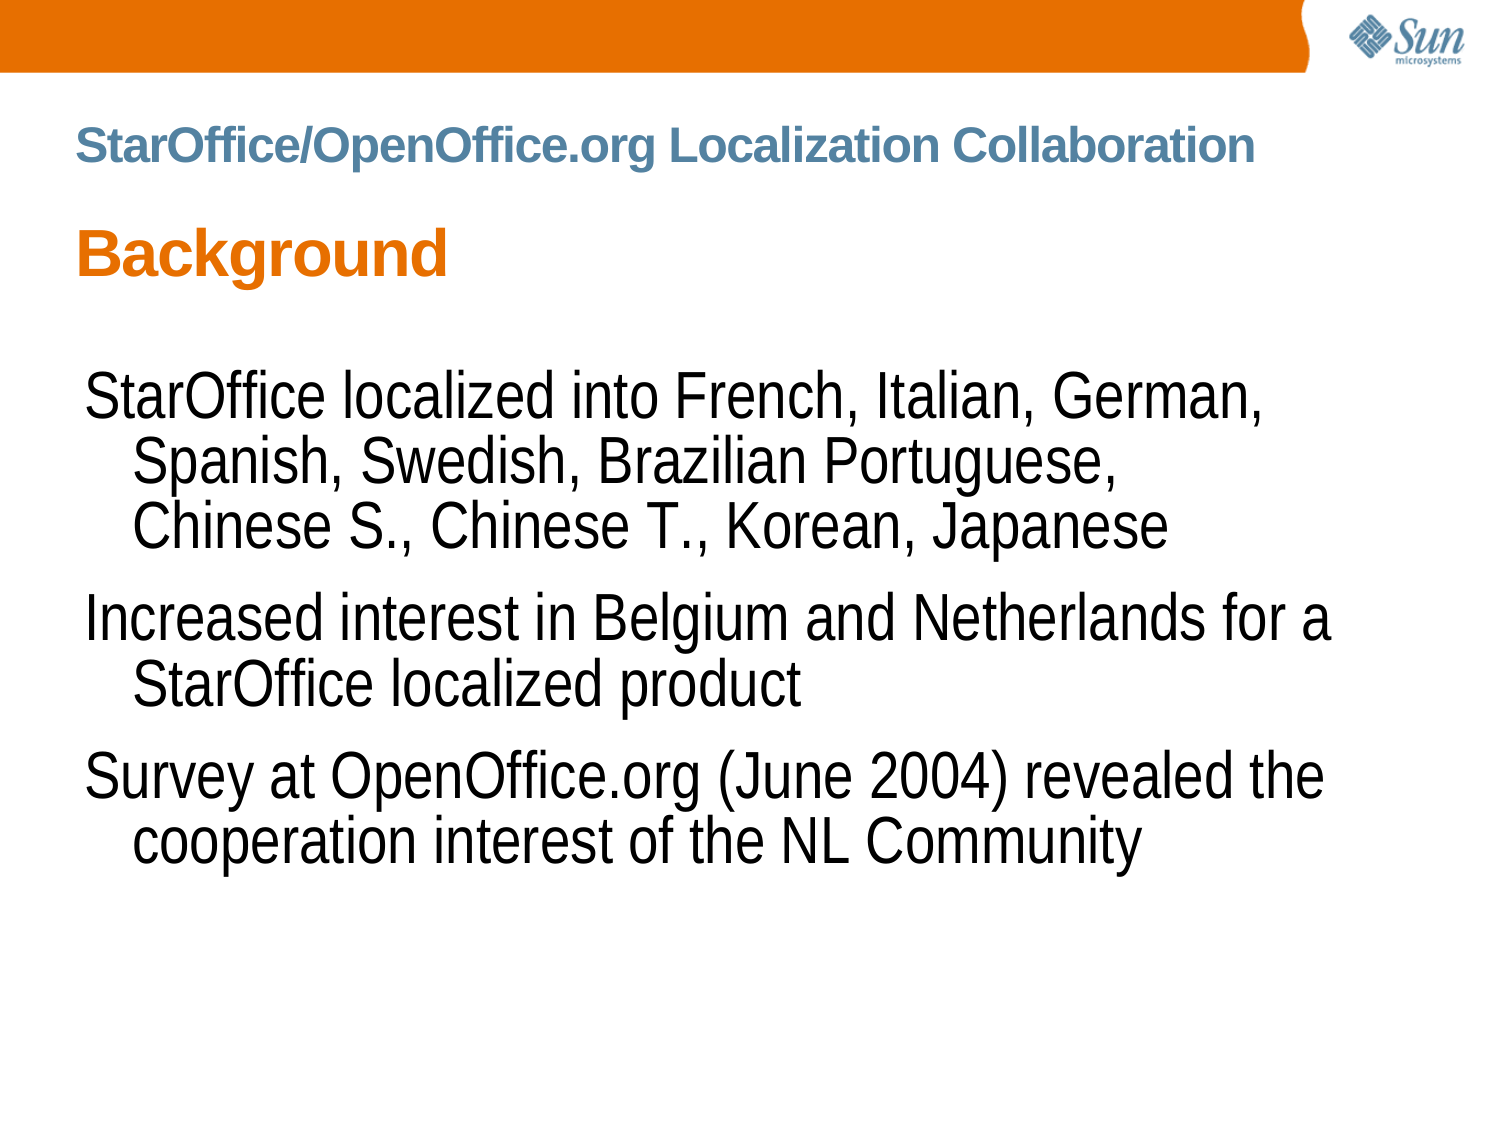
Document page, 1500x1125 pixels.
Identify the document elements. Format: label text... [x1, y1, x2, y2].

title StarOffice/OpenOffice.org Localization Collaboration Background [75, 122, 1438, 299]
list StarOffice localized into French, Italian, German, Spanish, Swedish, Brazilian Portuguese, Chinese S., Chinese T., Korean, Japanese Increased interest in Belgium and Netherlands for a StarOffice localized product Survey at OpenOffice.org (June 2004) revealed the cooperation interest of the NL Community [64, 365, 1402, 1065]
picture [0, 0, 1500, 75]
